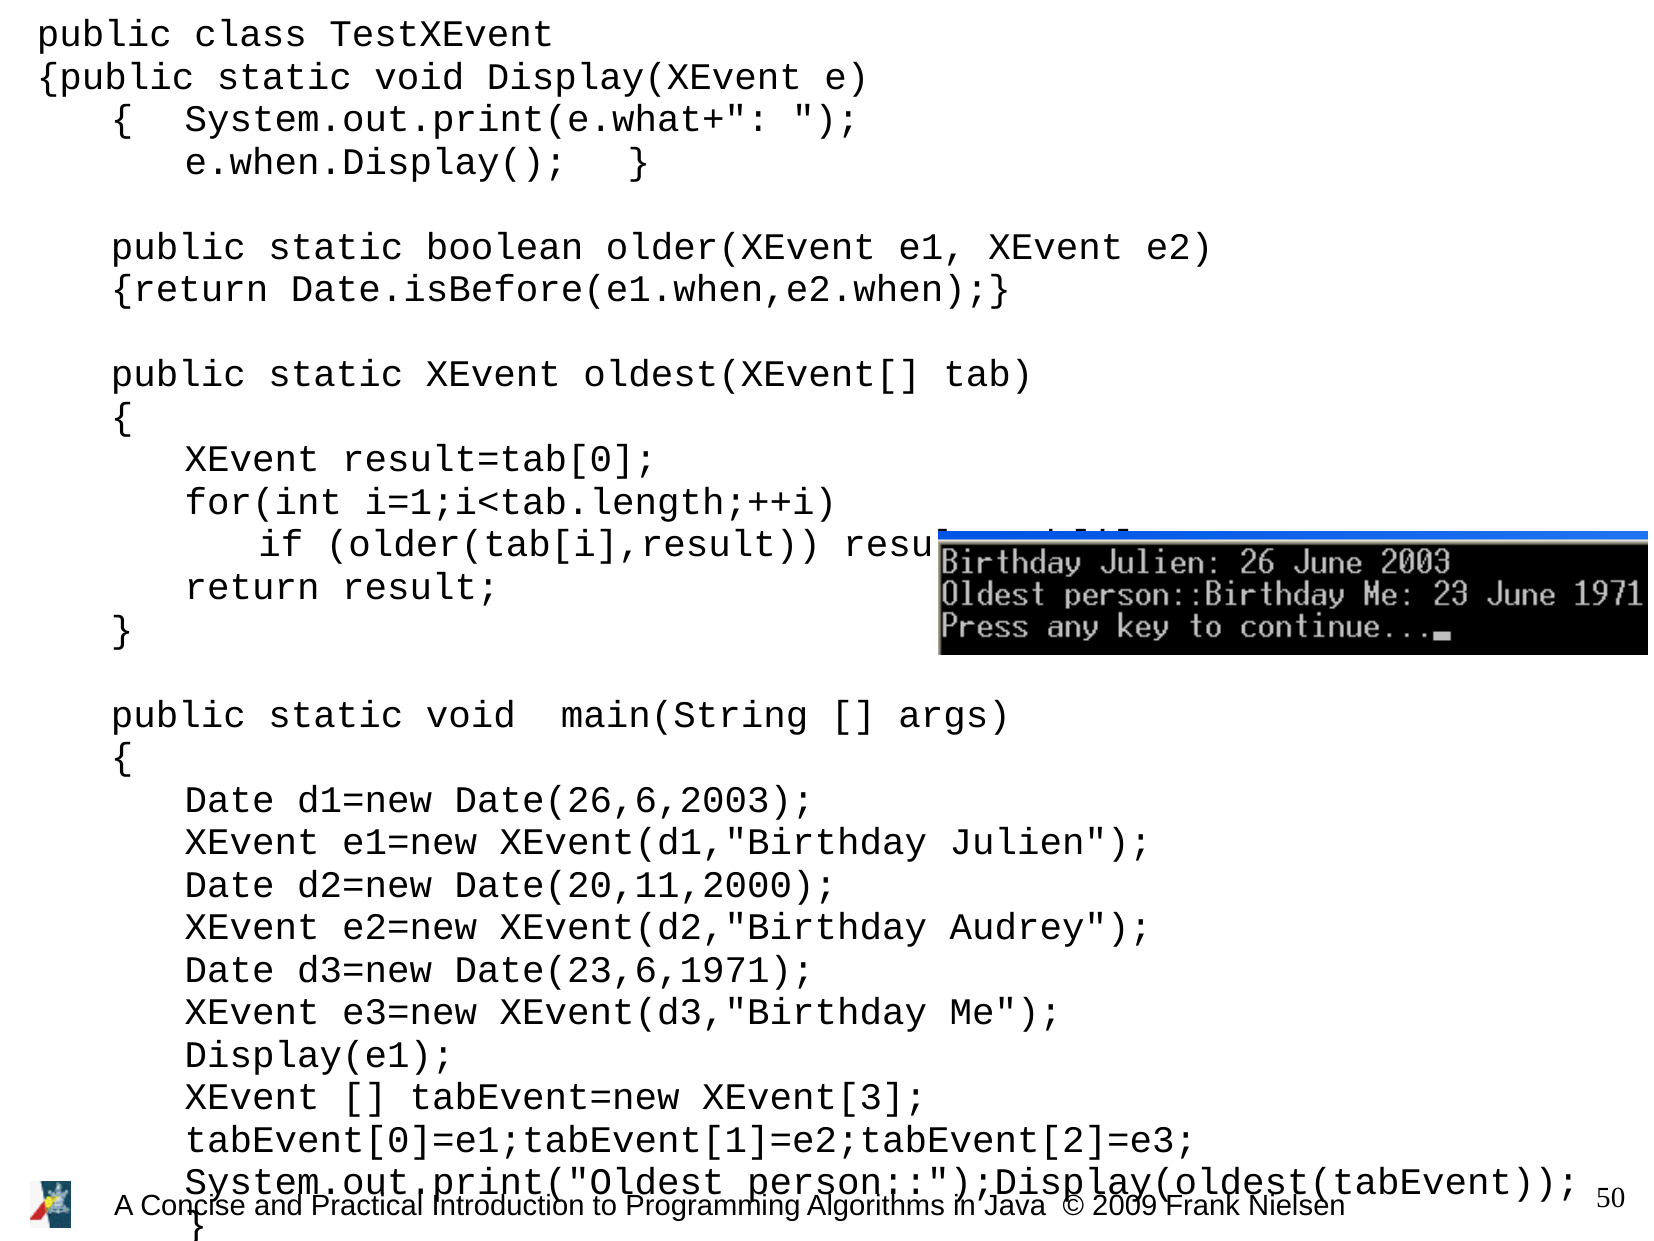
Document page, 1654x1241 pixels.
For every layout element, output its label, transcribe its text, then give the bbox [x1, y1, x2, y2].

picture [938, 531, 1648, 655]
picture [29, 1218, 71, 1228]
text_box public class TestXEvent {public static void Display(XEvent e) { System.out.print(e.what+": "); e.when.Display(); } public static boolean older(XEvent e1, XEvent e2) {return Date.isBefore(e1.when,e2.when);} public static XEvent oldest(XEvent[] tab) { XEvent result=tab[0]; for(int i=1;i<tab.length;++i) if (older(tab[i],result)) result=tab[i]; return result; } public static void main(String [] args) { Date d1=new Date(26,6,2003); XEvent e1=new XEvent(d1,"Birthday Julien"); Date d2=new Date(20,11,2000); XEvent e2=new XEvent(d2,"Birthday Audrey"); Date d3=new Date(23,6,1971); XEvent e3=new XEvent(d3,"Birthday Me"); Display(e1); XEvent [] tabEvent=new XEvent[3]; tabEvent[0]=e1;tabEvent[1]=e2;tabEvent[2]=e3; System.out.print("Oldest person::");Display(oldest(tabEvent)); } } [22, 8, 1595, 1218]
